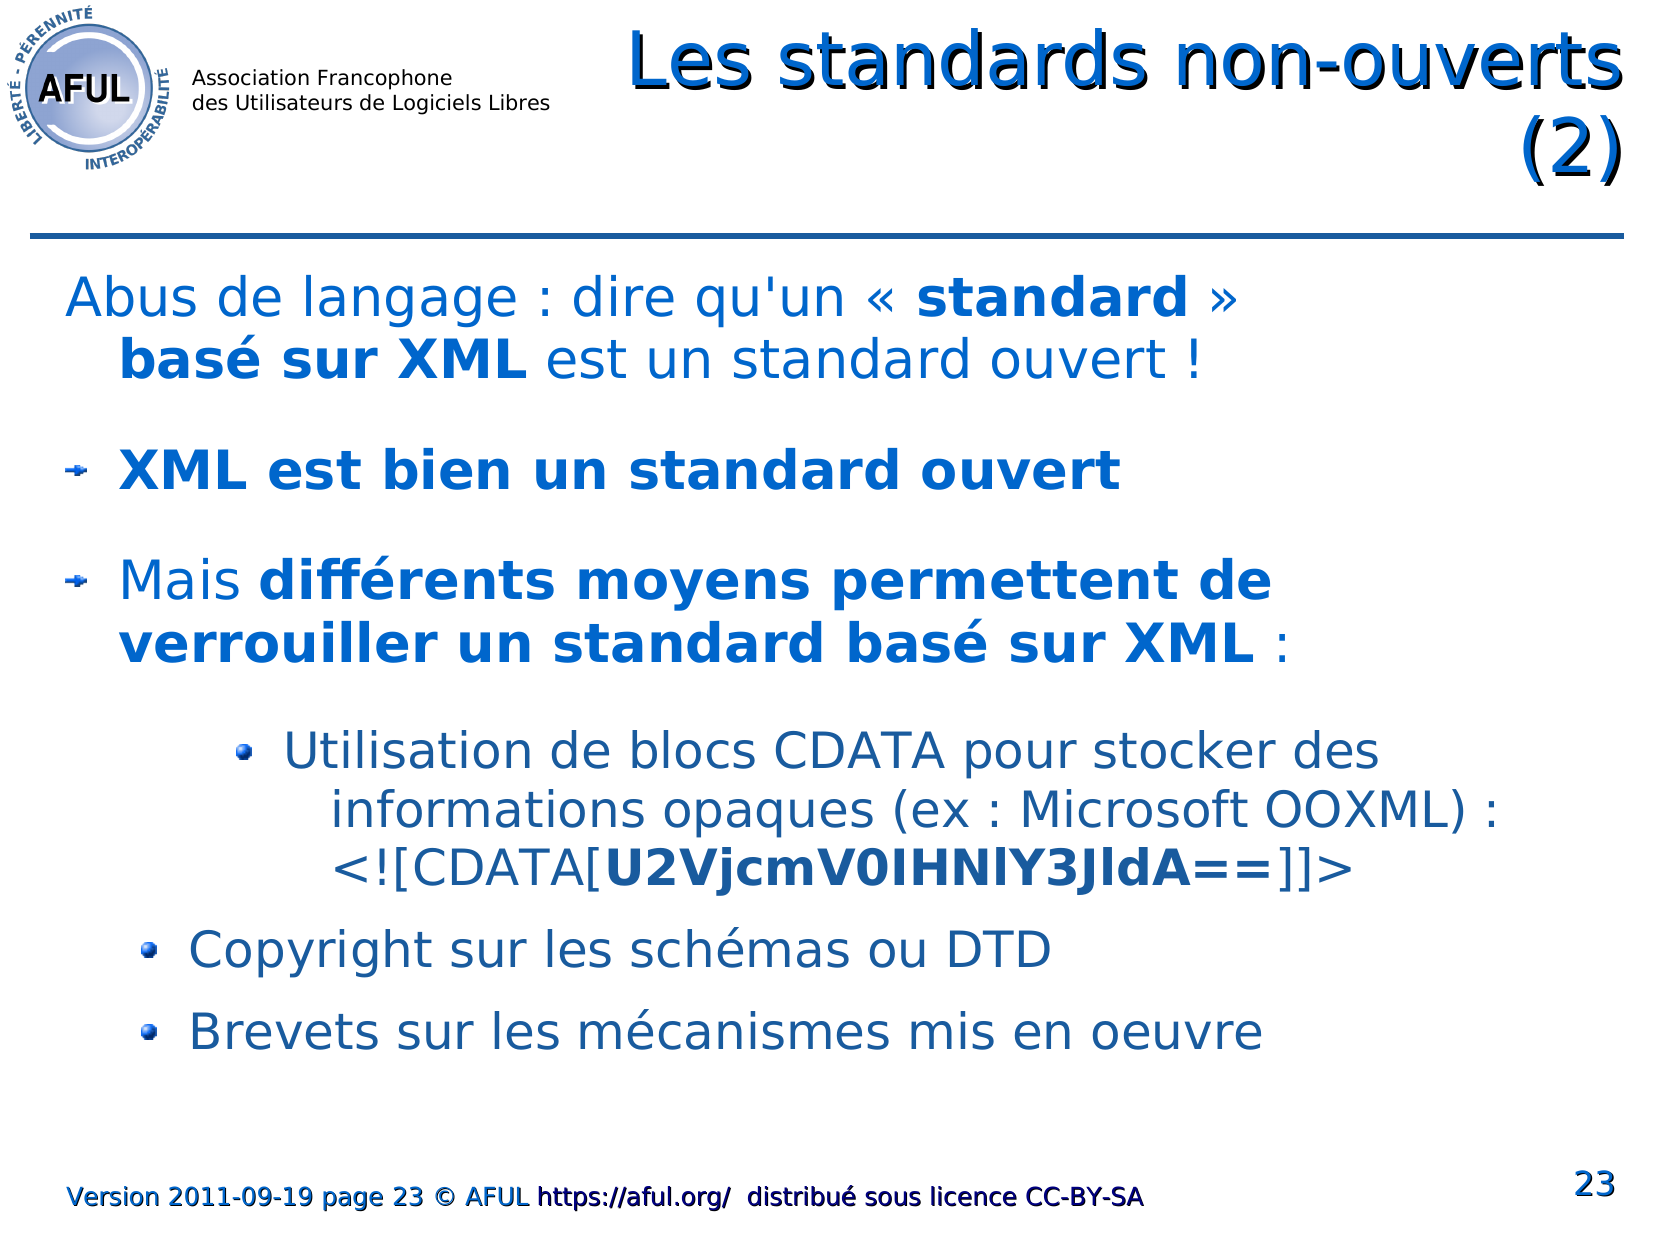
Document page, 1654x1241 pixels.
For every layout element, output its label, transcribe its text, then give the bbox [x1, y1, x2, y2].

picture [0, 0, 178, 178]
title Les standards non-ouverts (2) [501, 0, 1625, 207]
list Abus de langage : dire qu'un « standard » basé sur XML est un standard ouvert ! XML est bien un standard ouvert Mais différents moyens permettent de verrouiller un standard basé sur XML : Utilisation de blocs CDATA pour stocker des informations opaques (ex : Microsoft OOXML) : <![CDATA[U2VjcmV0IHNlY3JldA==]]> Copyright sur les schémas ou DTD Brevets sur les mécanismes mis en oeuvre [47, 265, 1595, 1211]
